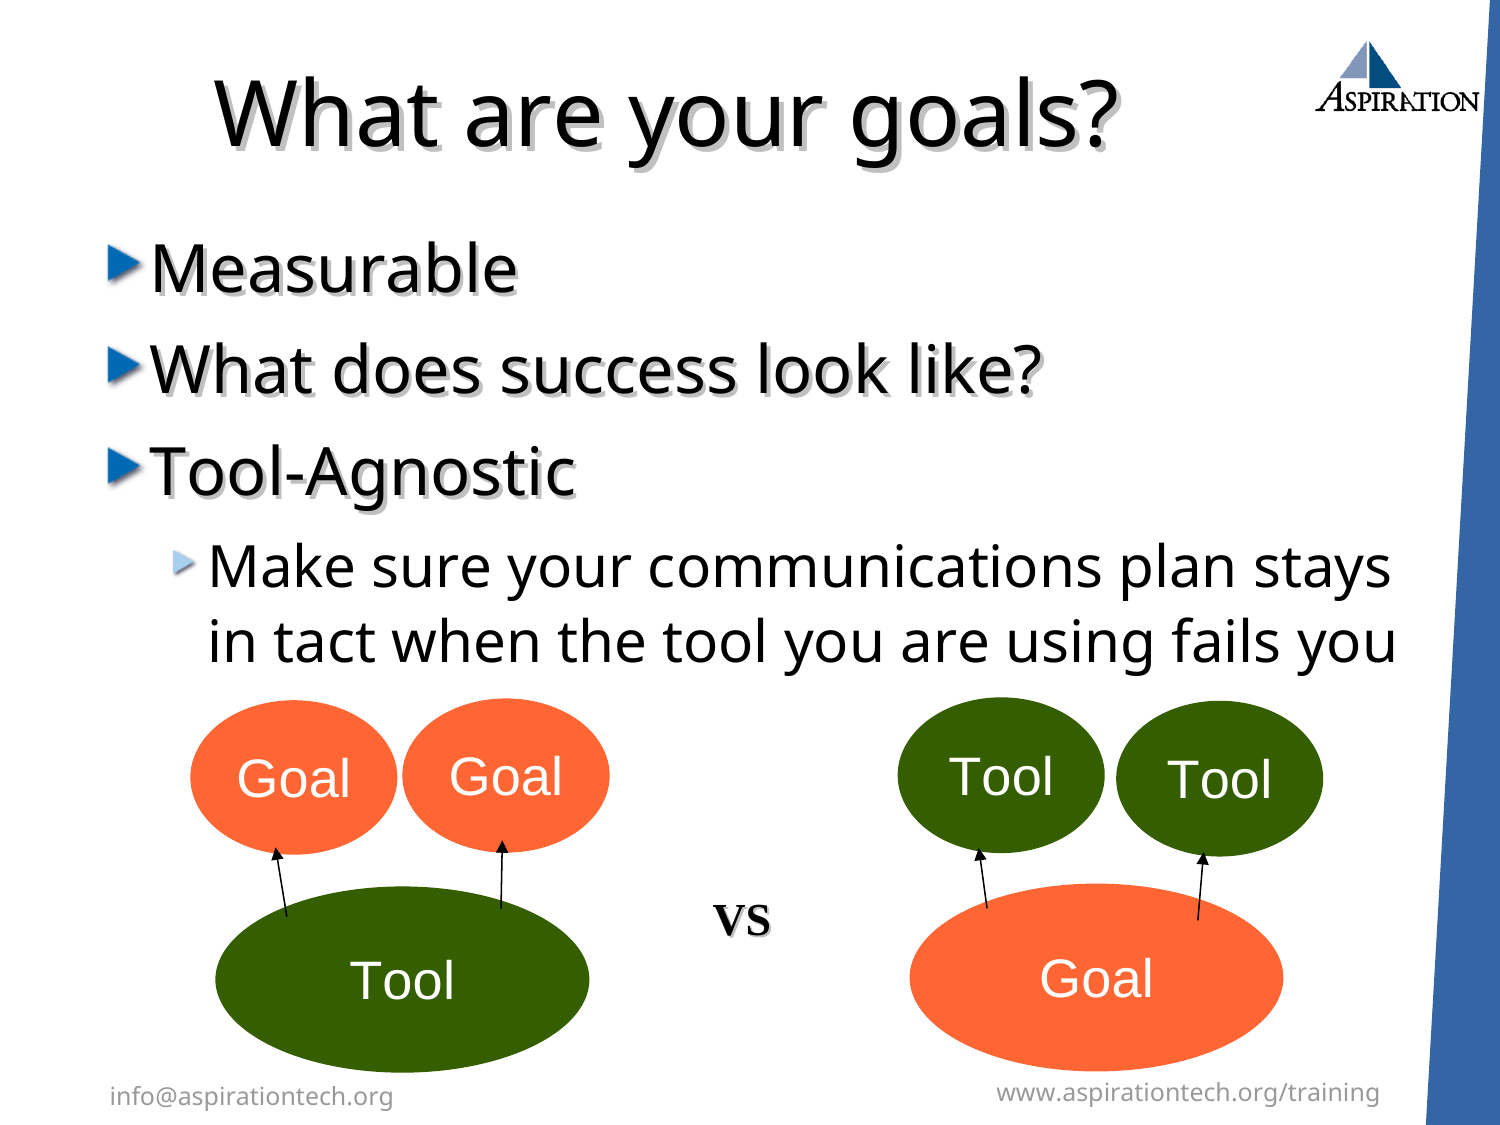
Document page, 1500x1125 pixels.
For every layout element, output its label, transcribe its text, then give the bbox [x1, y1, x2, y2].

text_box Goal [909, 883, 1284, 1072]
title What are your goals? [49, 19, 1284, 206]
text_box VS [697, 910, 833, 970]
picture [1315, 41, 1480, 120]
text_box Tool [215, 886, 590, 1073]
list Measurable What does success look like? Tool-Agnostic Make sure your communications plan stays in tact when the tool you are using fails you [49, 221, 1448, 859]
text_box VS [725, 910, 737, 925]
